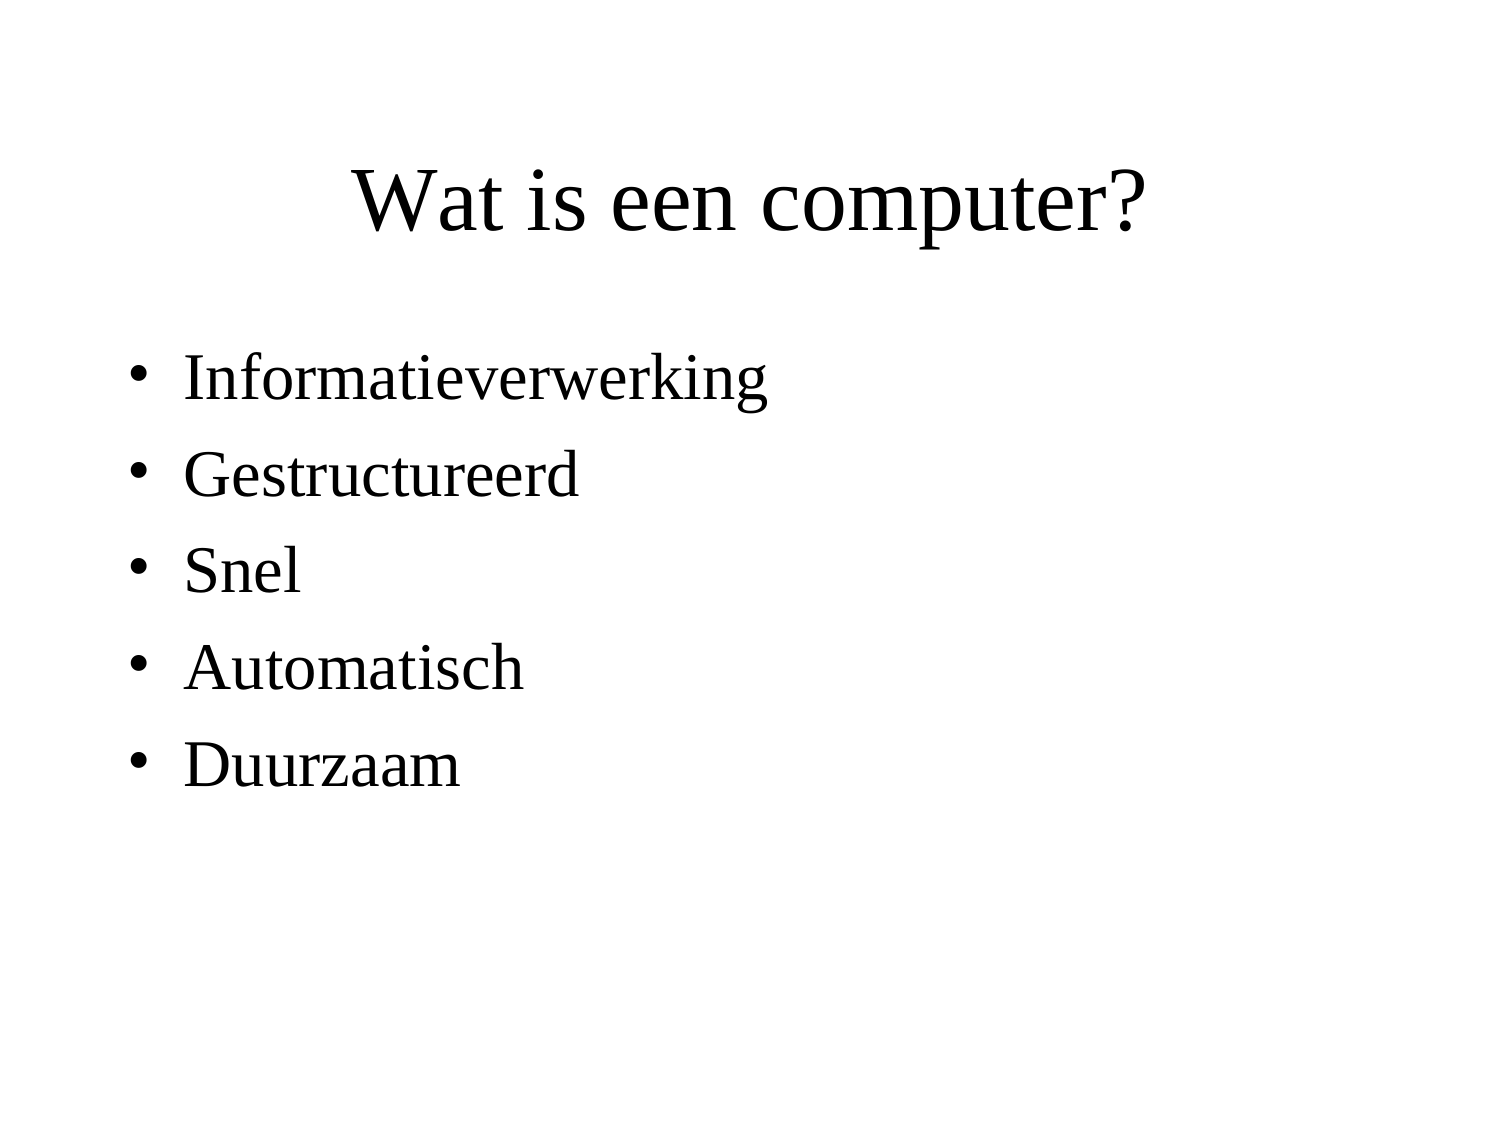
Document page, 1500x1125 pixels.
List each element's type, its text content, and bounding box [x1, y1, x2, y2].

title Wat is een computer? [112, 99, 1388, 288]
list Informatieverwerking Gestructureerd Snel Automatisch Duurzaam [112, 324, 1388, 1000]
